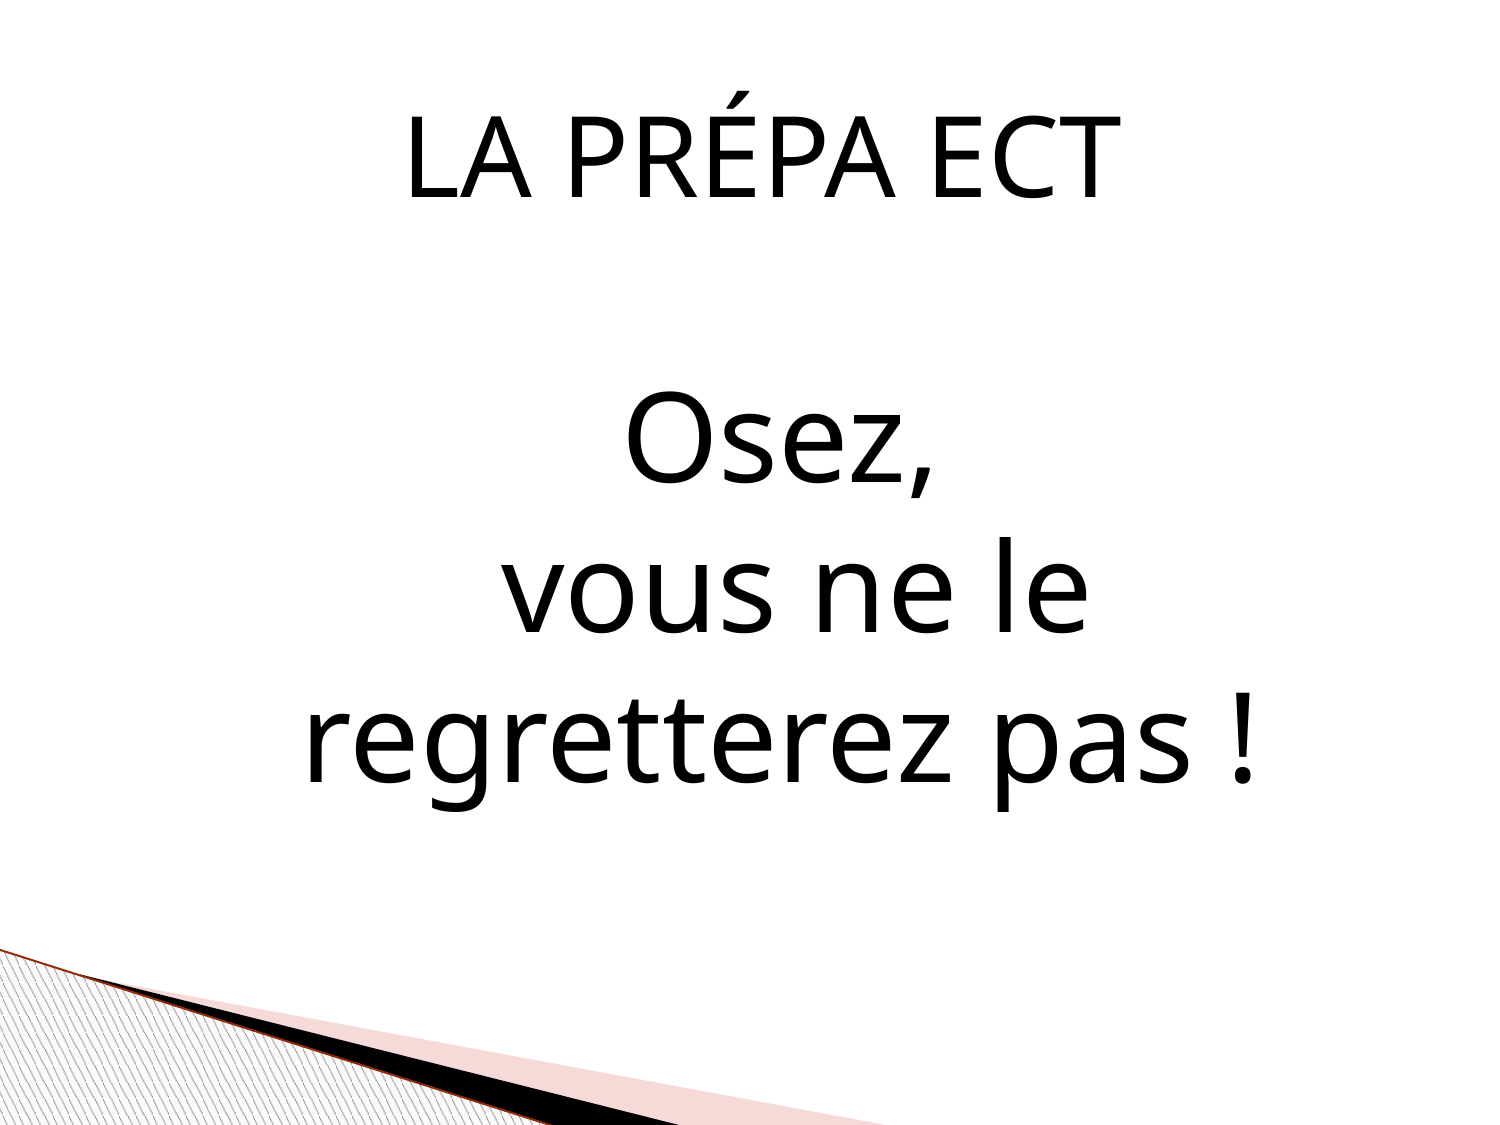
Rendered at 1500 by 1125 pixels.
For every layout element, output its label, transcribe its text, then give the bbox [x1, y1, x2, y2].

text_box Osez, vous ne le regretterez pas ! [218, 349, 1376, 815]
text_box LA PRÉPA ECT [135, 78, 1388, 228]
picture [0, 952, 543, 1125]
